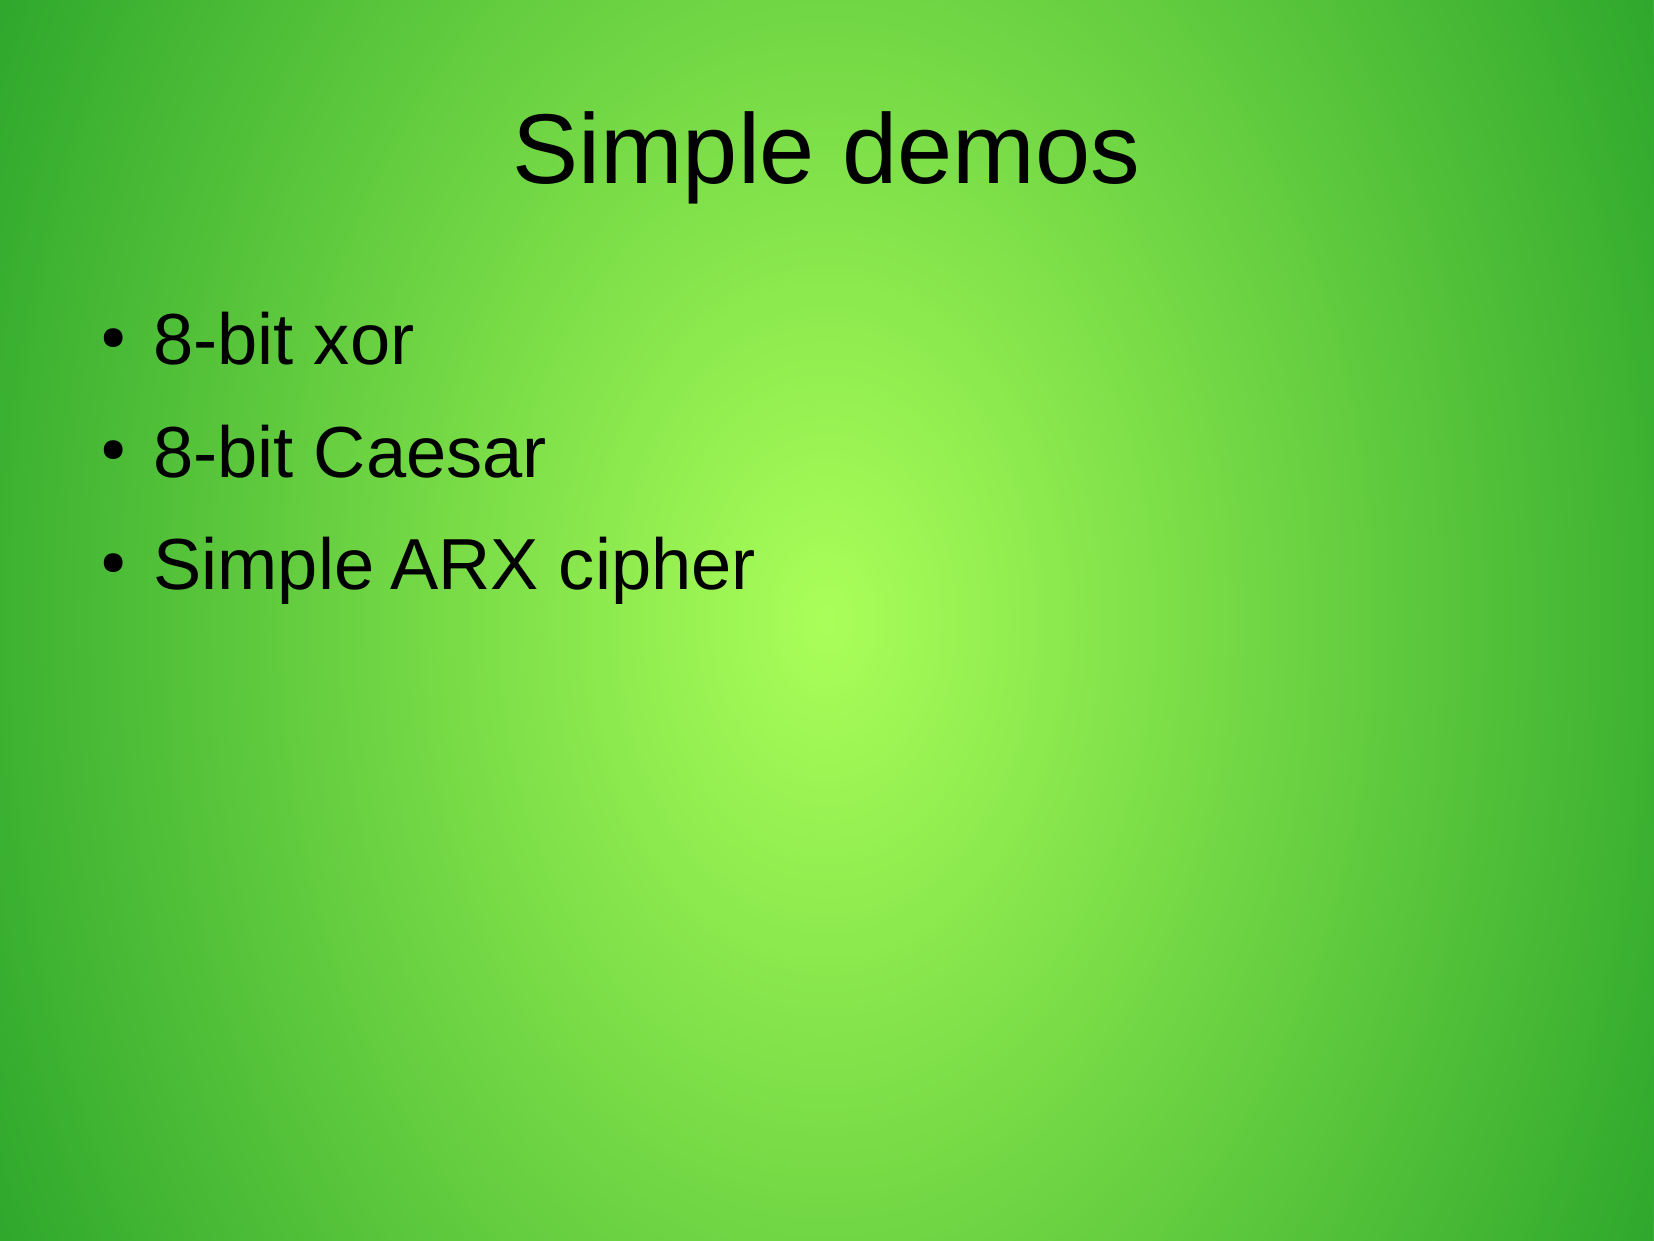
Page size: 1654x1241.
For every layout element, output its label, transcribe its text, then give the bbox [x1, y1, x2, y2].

title Simple demos [82, 47, 1571, 252]
list 8-bit xor 8-bit Caesar Simple ARX cipher [82, 299, 1571, 1019]
